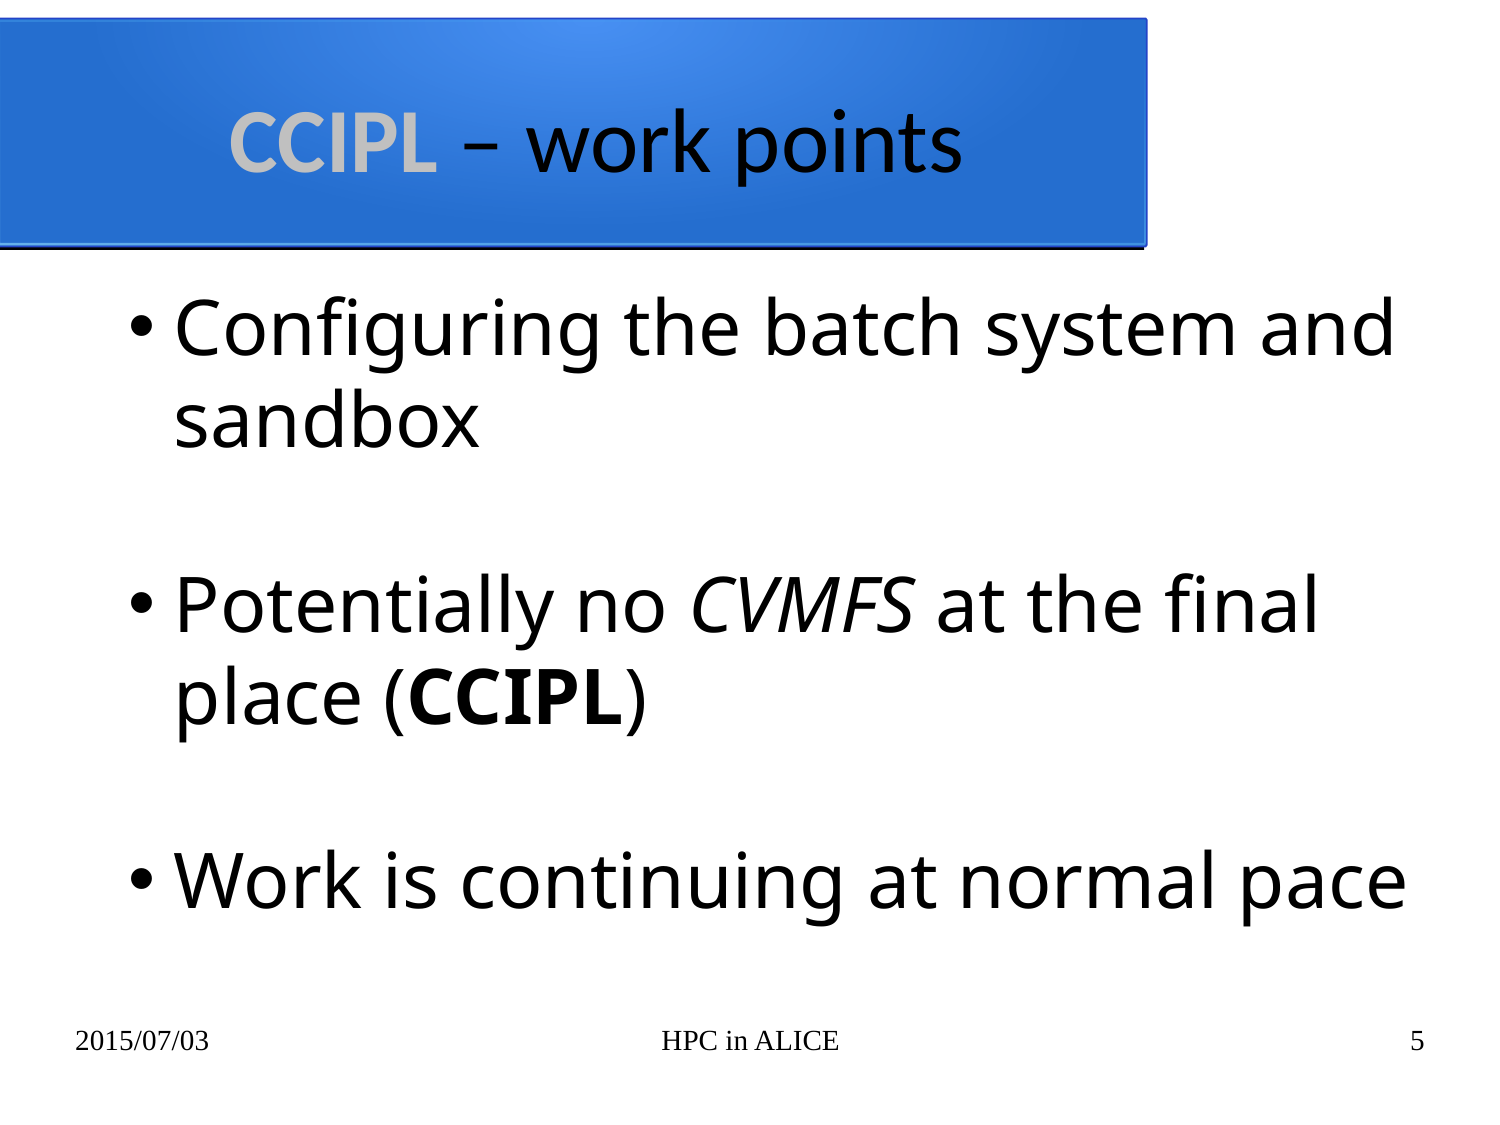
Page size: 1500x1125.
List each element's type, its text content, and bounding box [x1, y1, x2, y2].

title CCIPL – work points [75, 42, 1120, 229]
list Configuring the batch system and sandbox Potentially no CVMFS at the final place (CCIPL) Work is continuing at normal pace [75, 271, 1426, 1006]
